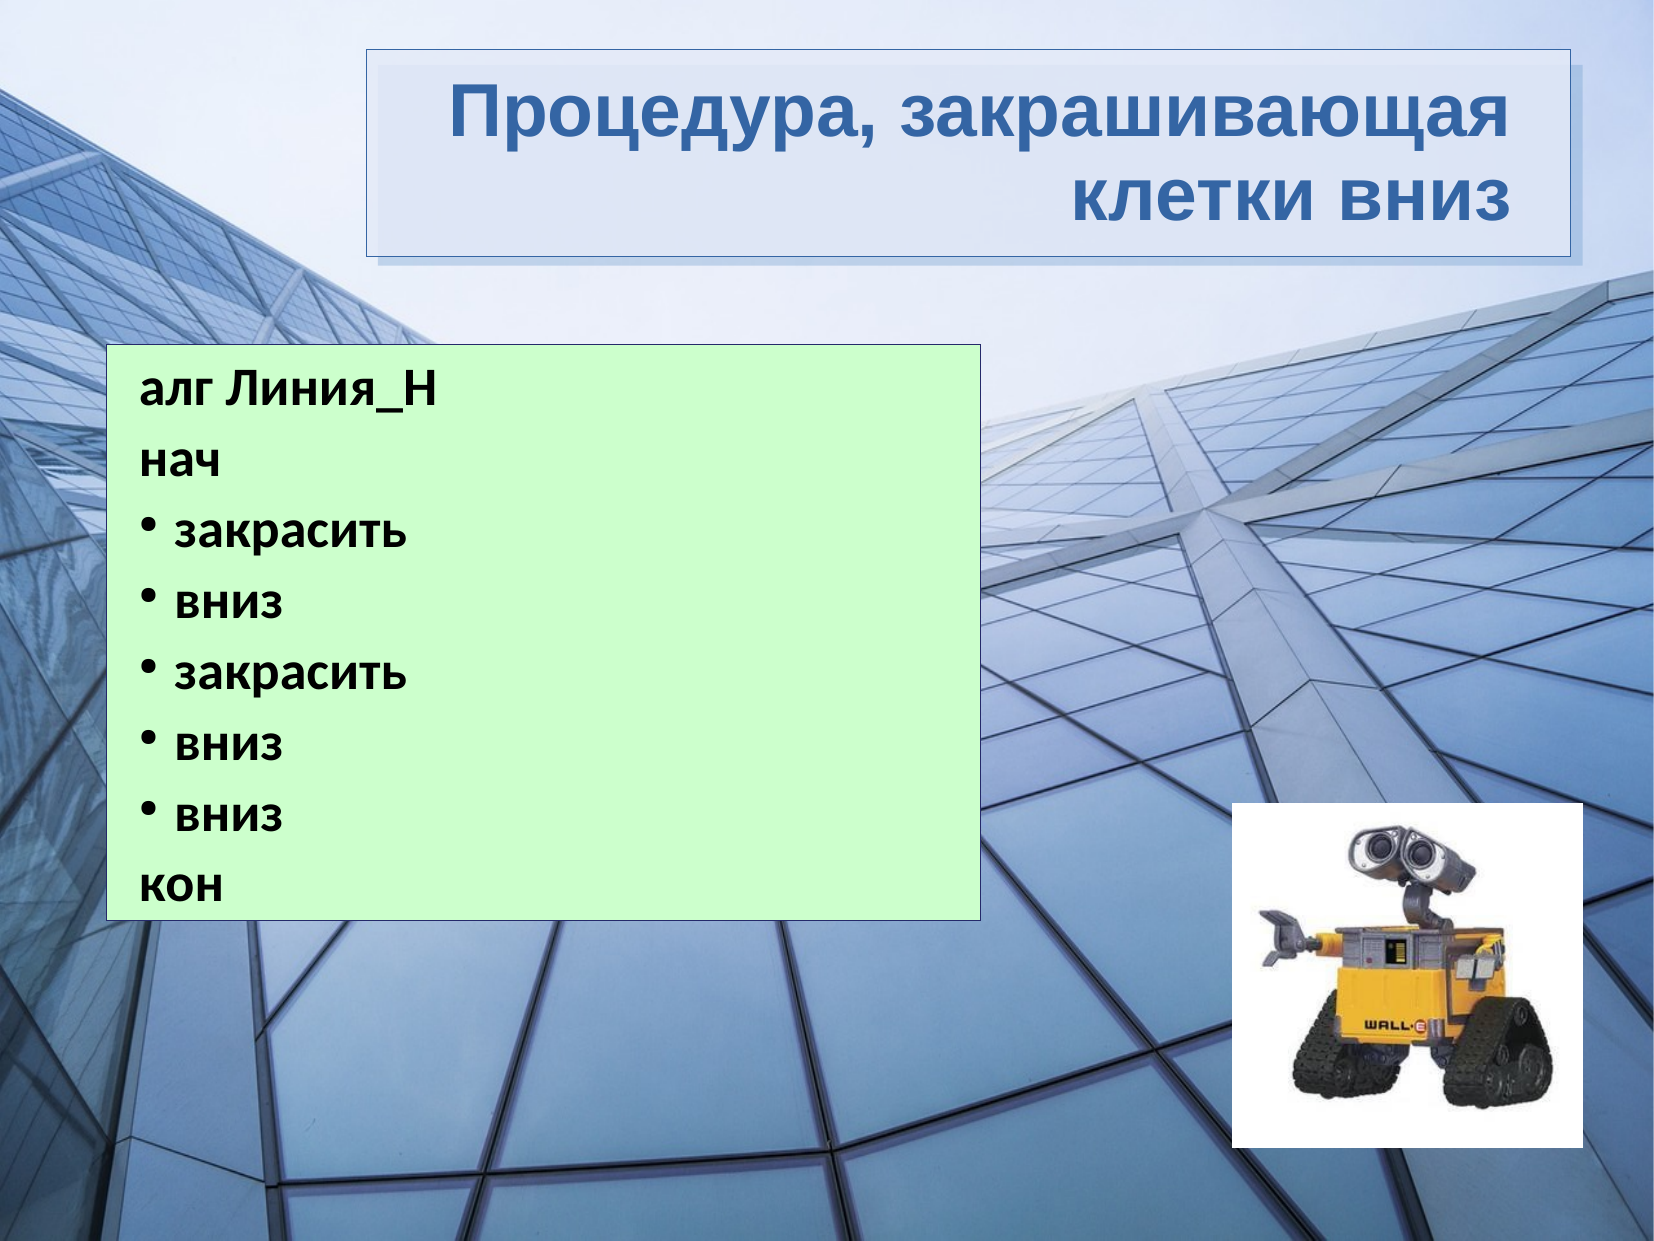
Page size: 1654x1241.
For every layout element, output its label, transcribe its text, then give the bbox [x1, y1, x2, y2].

picture [0, 0, 1654, 1241]
text_box алг Линия_Н нач закрасить вниз закрасить вниз вниз кон [106, 344, 981, 921]
text_box [377, 64, 1583, 266]
title Процедура, закрашивающая клетки вниз [366, 49, 1571, 257]
